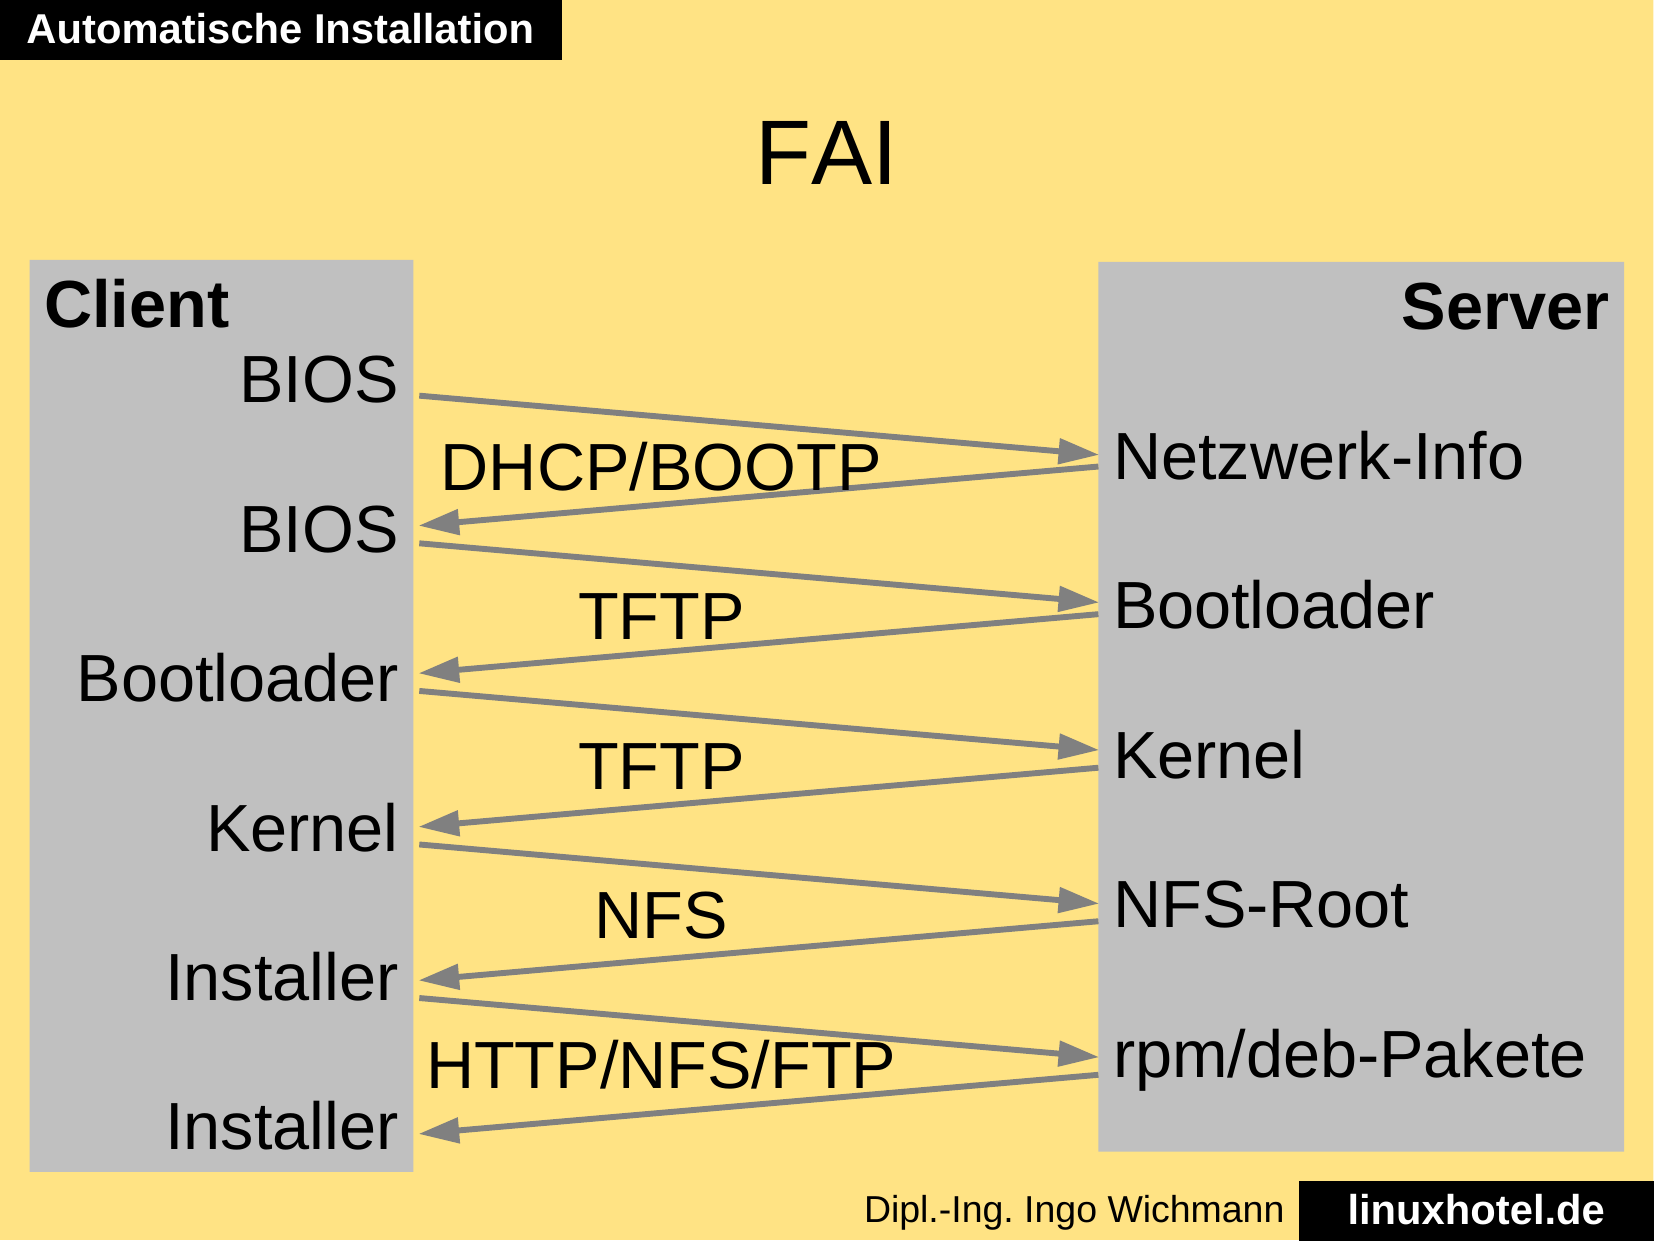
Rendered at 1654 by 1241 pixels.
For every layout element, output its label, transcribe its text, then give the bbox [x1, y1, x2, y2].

text_box linuxhotel.de [1299, 1181, 1654, 1241]
text_box Client BIOS BIOS Bootloader Kernel Installer Installer [29, 259, 414, 1172]
text_box DHCP/BOOTP TFTP TFTP NFS HTTP/NFS/FTP [389, 273, 934, 1241]
text_box Server Netzwerk-Info Bootloader Kernel NFS-Root rpm/deb-Pakete [1098, 261, 1625, 1152]
title FAI [82, 49, 1571, 257]
text_box Automatische Installation [0, 0, 562, 60]
text_box Dipl.-Ing. Ingo Wichmann [934, 1181, 1300, 1238]
